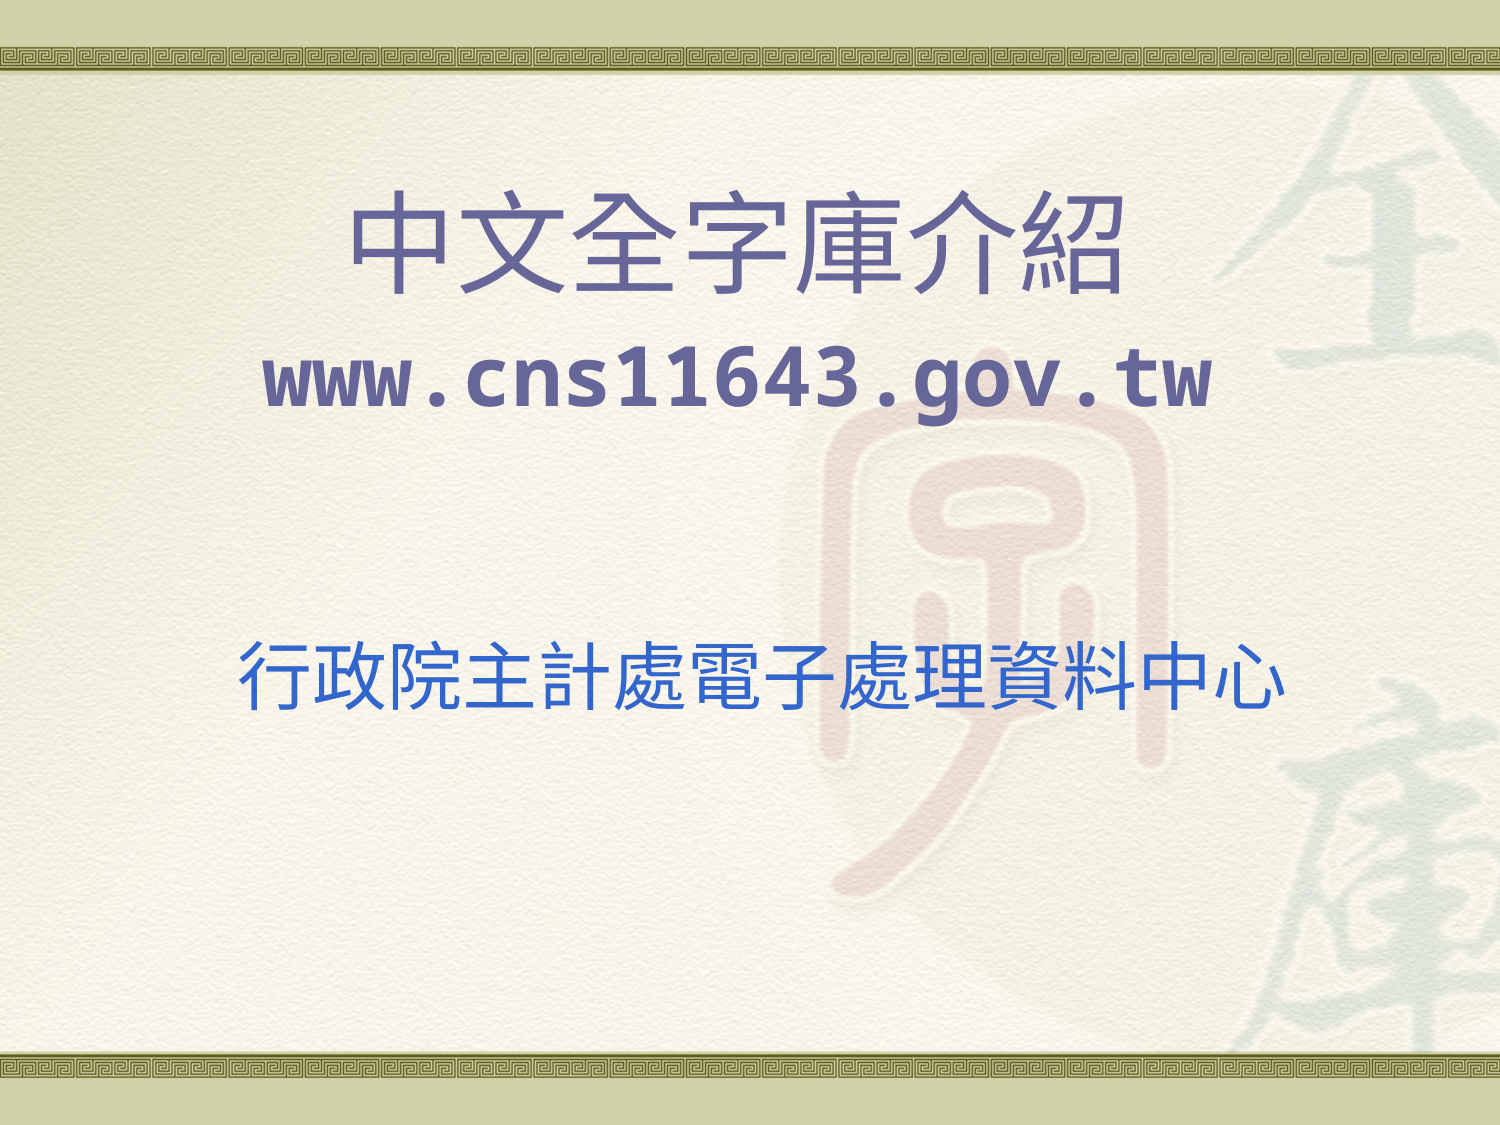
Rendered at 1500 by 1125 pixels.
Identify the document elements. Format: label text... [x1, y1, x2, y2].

title 中文全字庫介紹 www.cns11643.gov.tw [100, 168, 1376, 419]
subtitle 行政院主計處電子處理資料中心 [183, 609, 1341, 898]
picture [0, 0, 1500, 1125]
